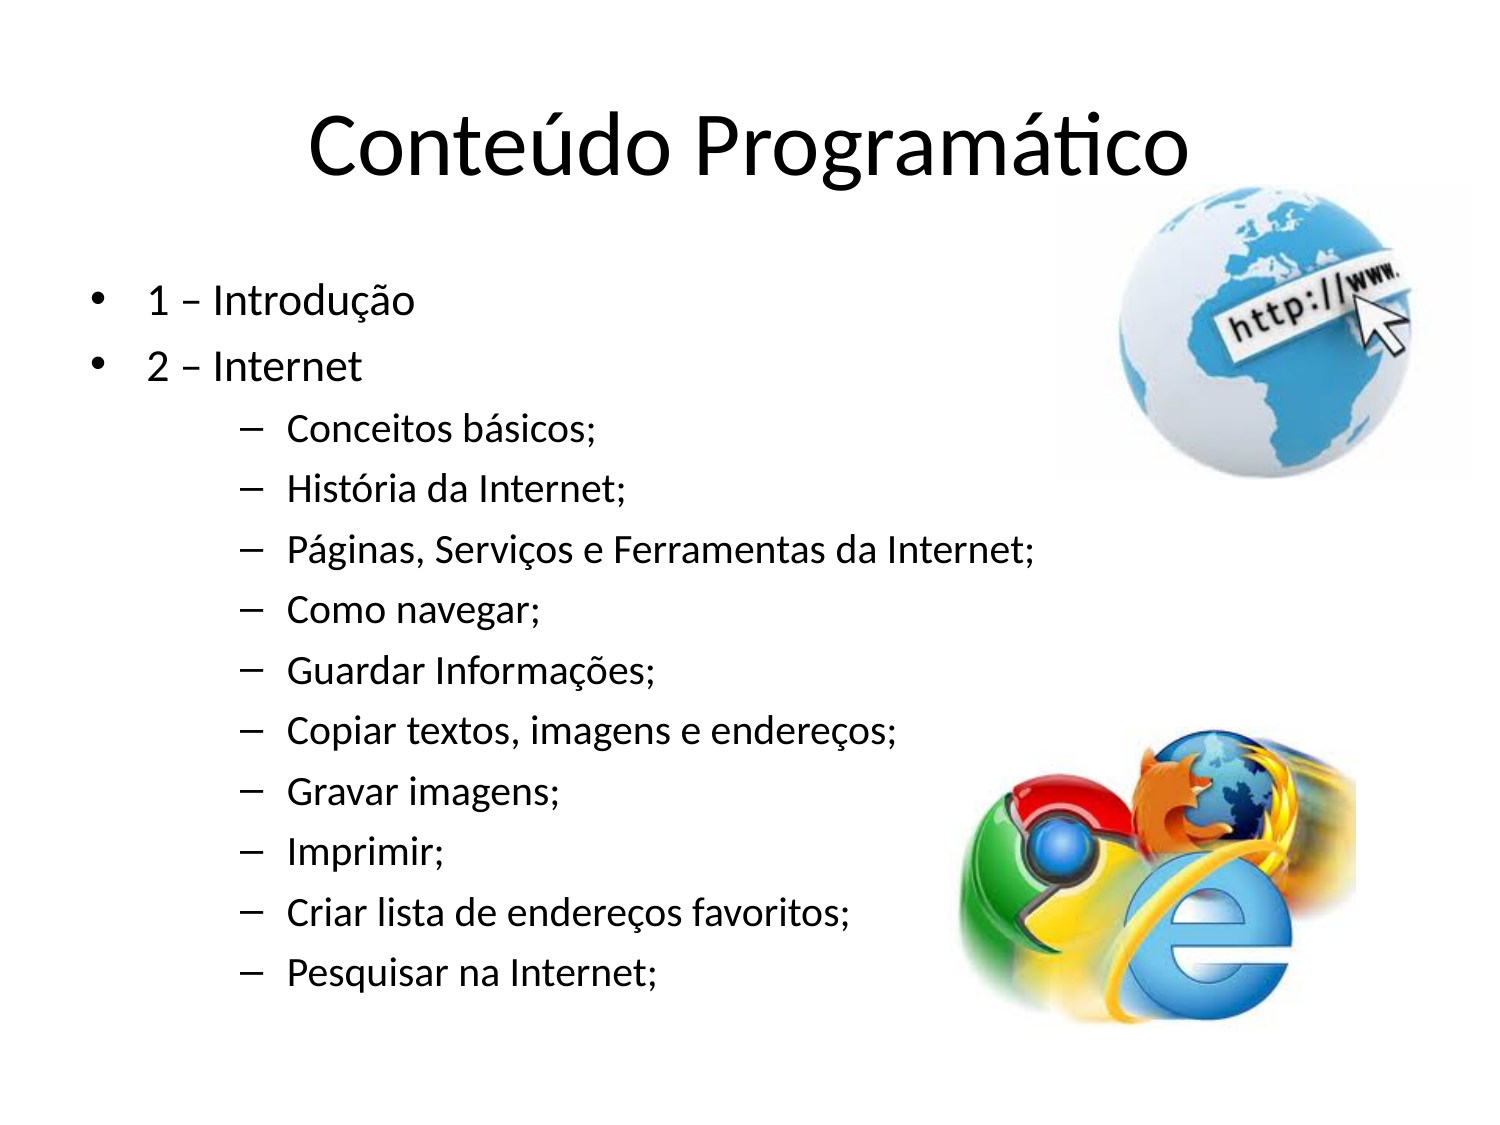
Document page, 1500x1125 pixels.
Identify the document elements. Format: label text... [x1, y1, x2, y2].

list 1 – Introdução 2 – Internet Conceitos básicos; História da Internet; Páginas, Serviços e Ferramentas da Internet; Como navegar; Guardar Informações; Copiar textos, imagens e endereços; Gravar imagens; Imprimir; Criar lista de endereços favoritos; Pesquisar na Internet; [75, 262, 1426, 1005]
picture [1057, 184, 1473, 480]
title Conteúdo Programático [75, 45, 1426, 233]
picture [950, 727, 1356, 1031]
